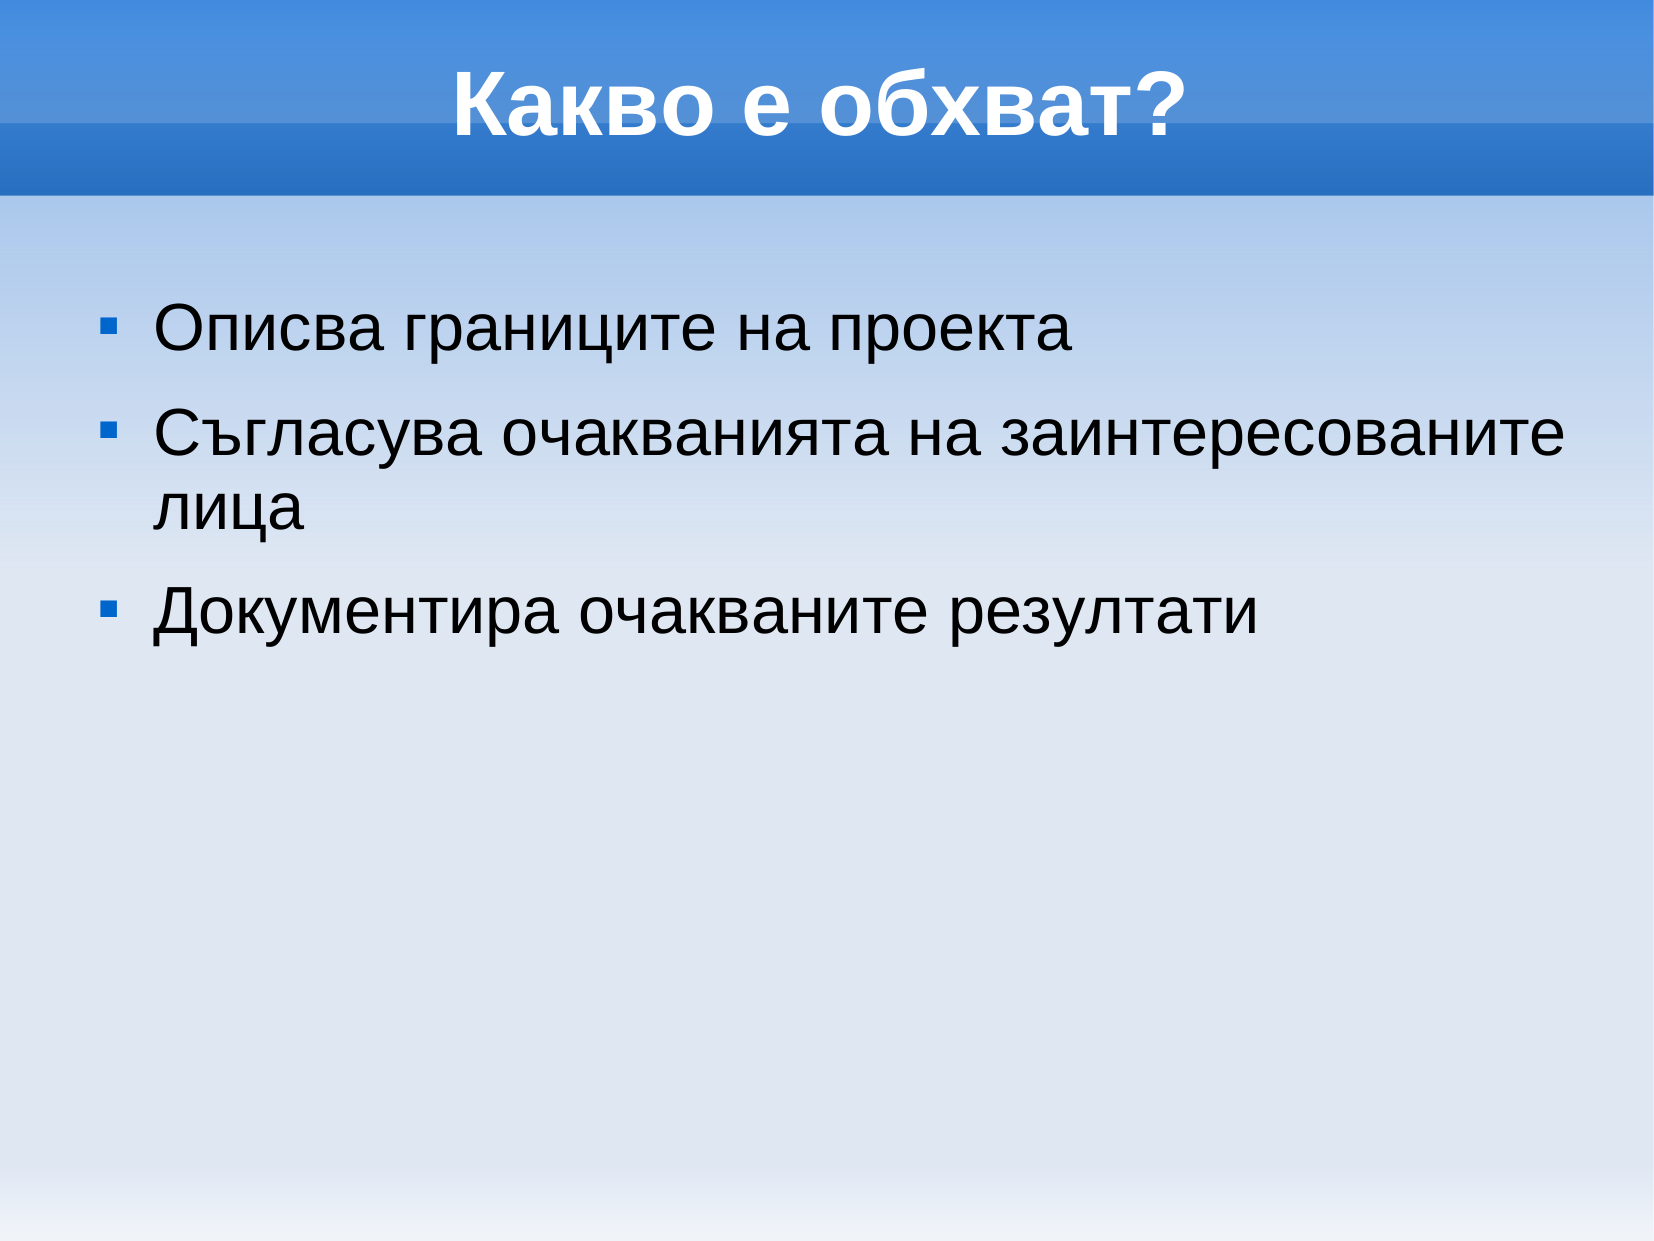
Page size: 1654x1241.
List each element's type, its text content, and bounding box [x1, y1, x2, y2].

title Какво е обхват? [76, 0, 1565, 208]
picture [0, 0, 1654, 1241]
list Описва границите на проекта Съгласува очакванията на заинтересованите лица Документира очакваните резултати [82, 290, 1571, 1109]
